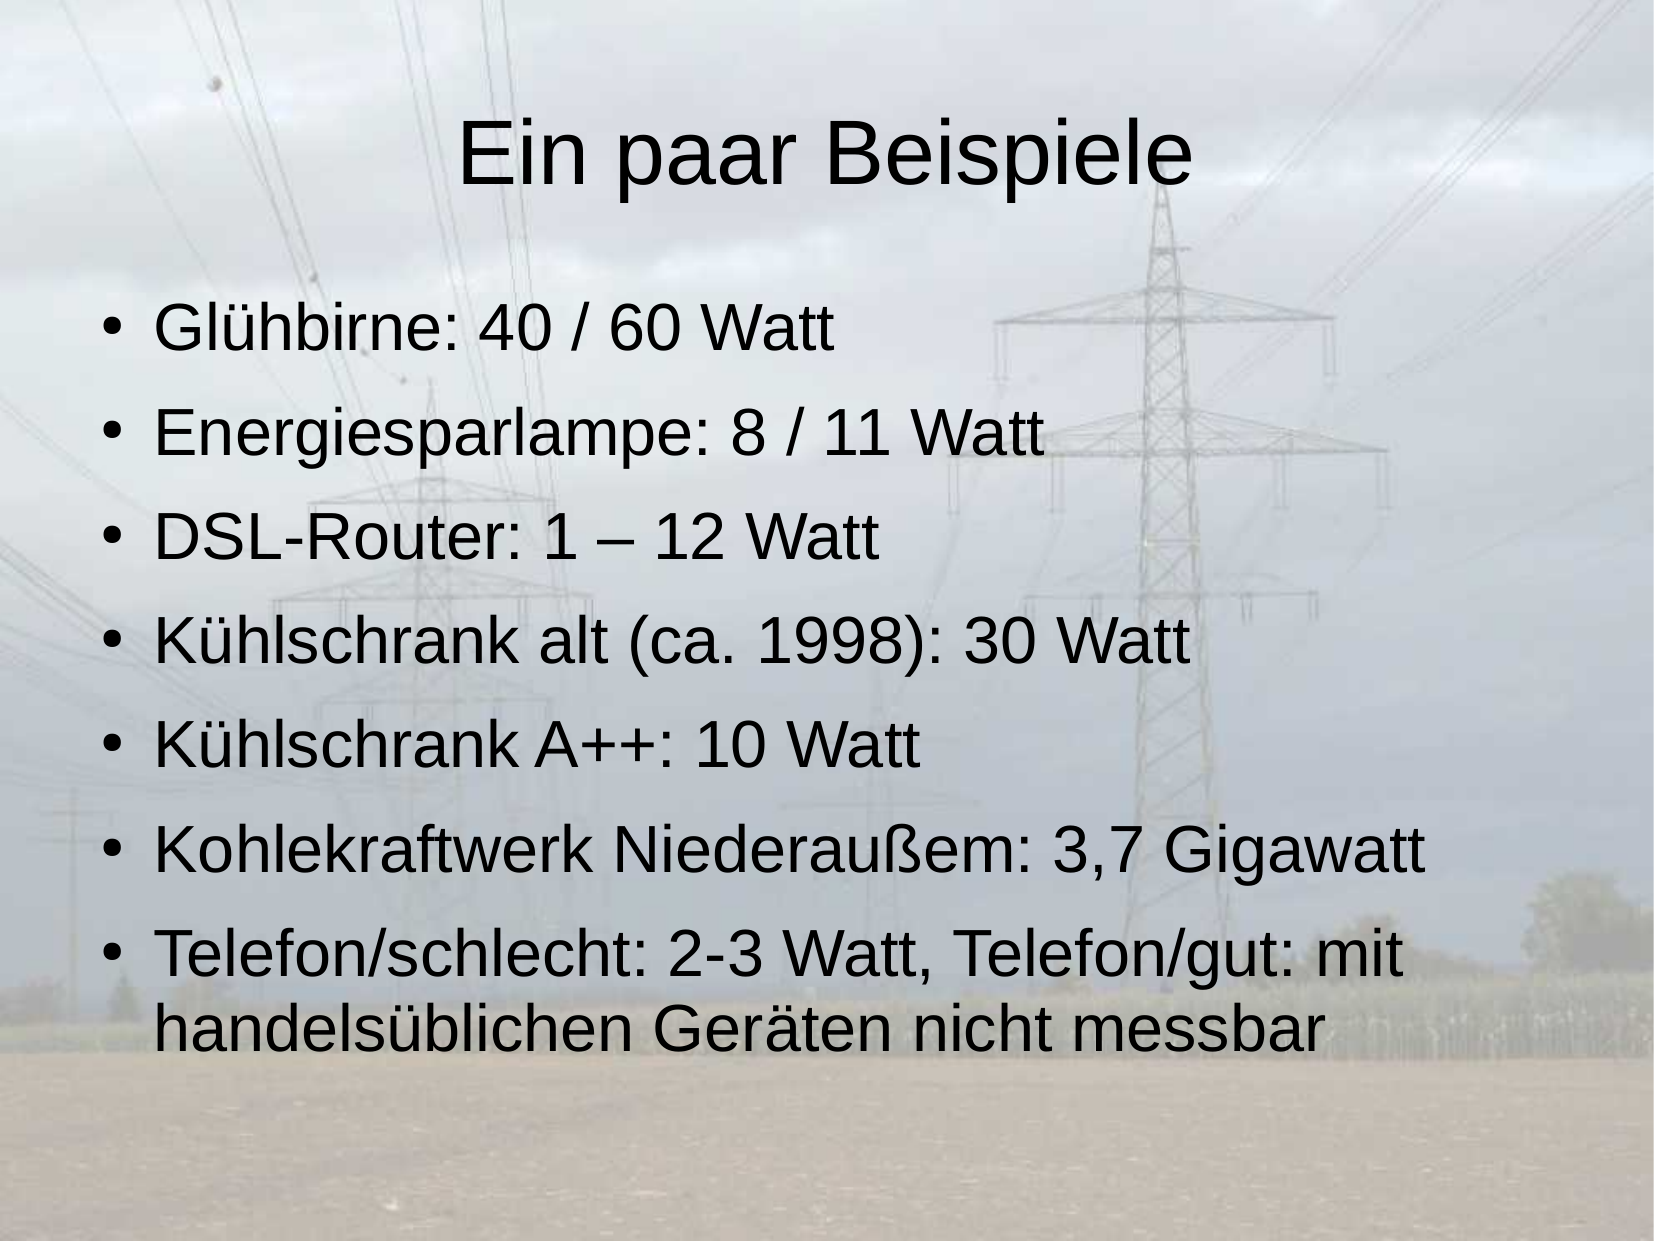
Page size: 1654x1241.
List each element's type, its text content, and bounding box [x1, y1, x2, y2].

picture [0, 0, 1654, 1241]
list Glühbirne: 40 / 60 Watt Energiesparlampe: 8 / 11 Watt DSL-Router: 1 – 12 Watt Kühlschrank alt (ca. 1998): 30 Watt Kühlschrank A++: 10 Watt Kohlekraftwerk Niederaußem: 3,7 Gigawatt Telefon/schlecht: 2-3 Watt, Telefon/gut: mit handelsüblichen Geräten nicht messbar [82, 290, 1571, 1109]
title Ein paar Beispiele [82, 49, 1571, 257]
